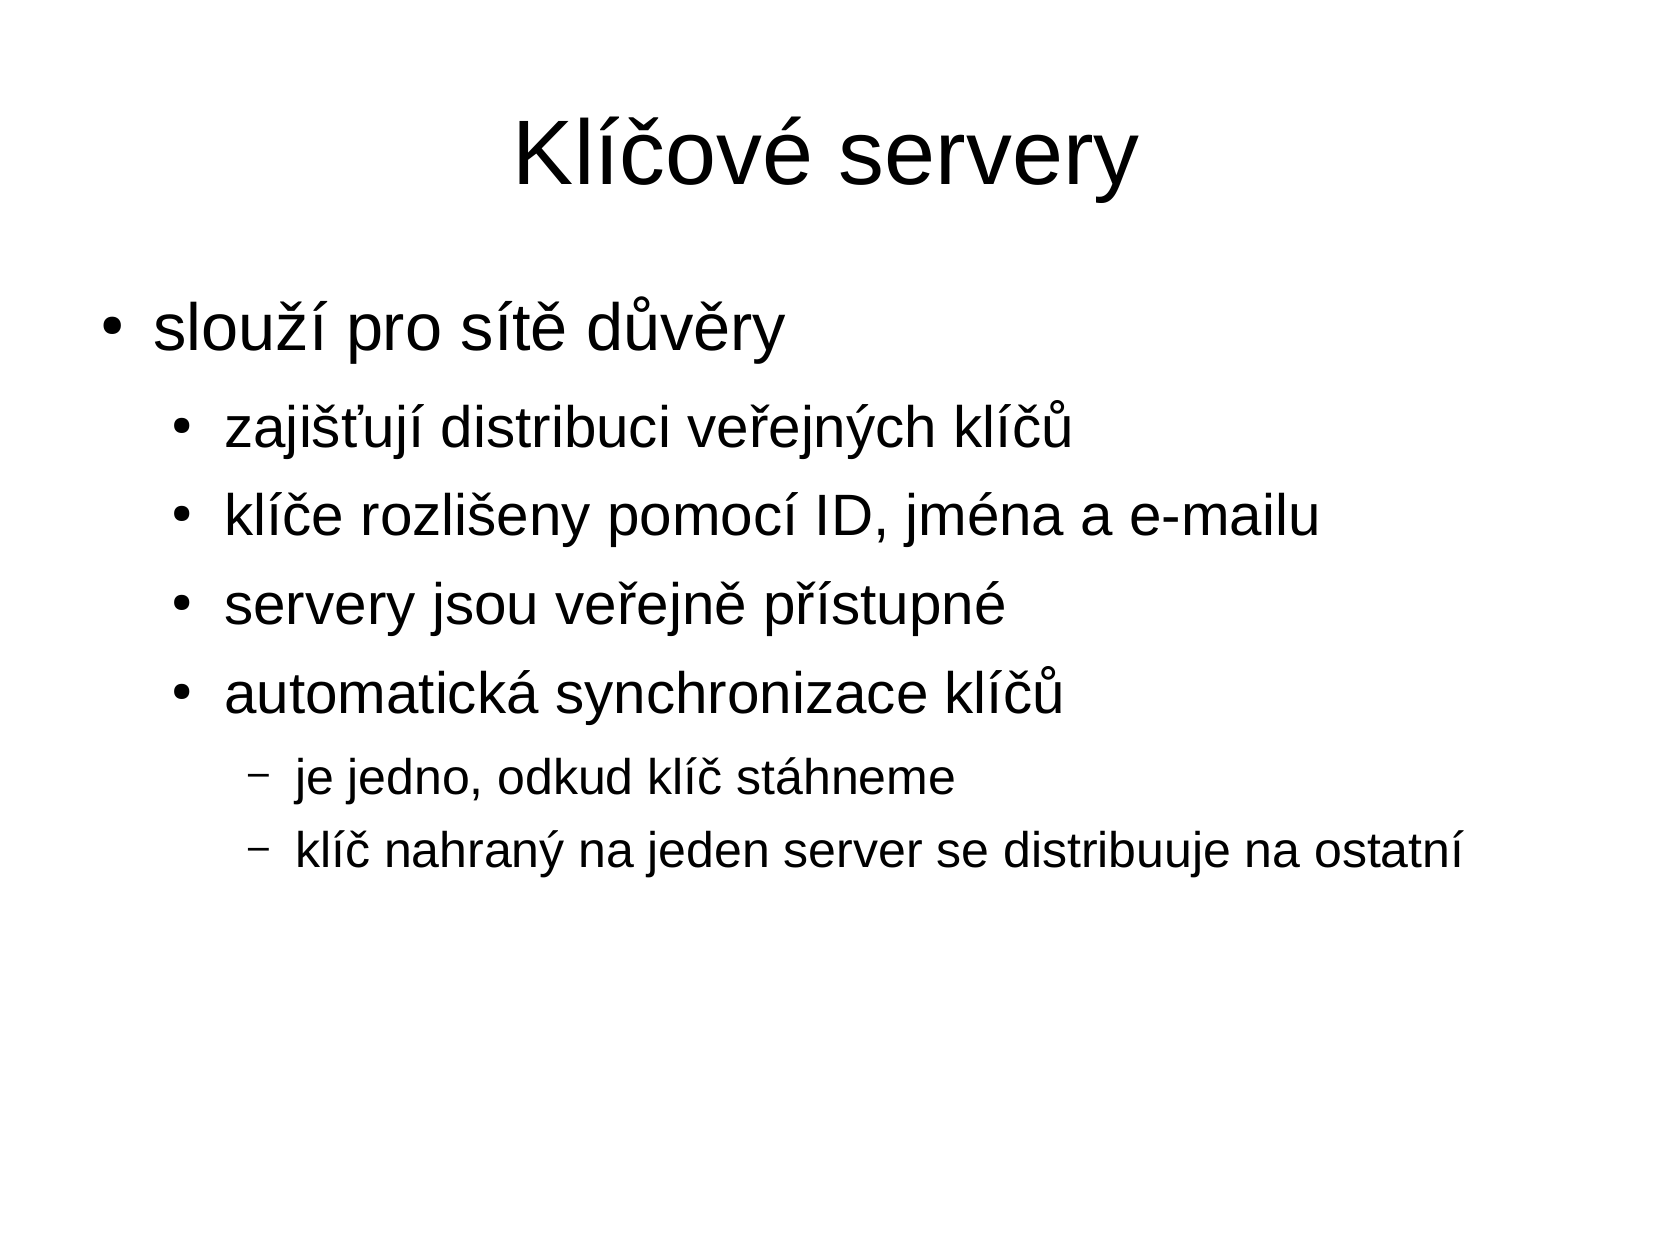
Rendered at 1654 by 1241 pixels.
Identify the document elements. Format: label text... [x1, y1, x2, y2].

list slouží pro sítě důvěry zajišťují distribuci veřejných klíčů klíče rozlišeny pomocí ID, jména a e-mailu servery jsou veřejně přístupné automatická synchronizace klíčů je jedno, odkud klíč stáhneme klíč nahraný na jeden server se distribuuje na ostatní [82, 290, 1571, 1010]
title Klíčové servery [82, 49, 1571, 257]
